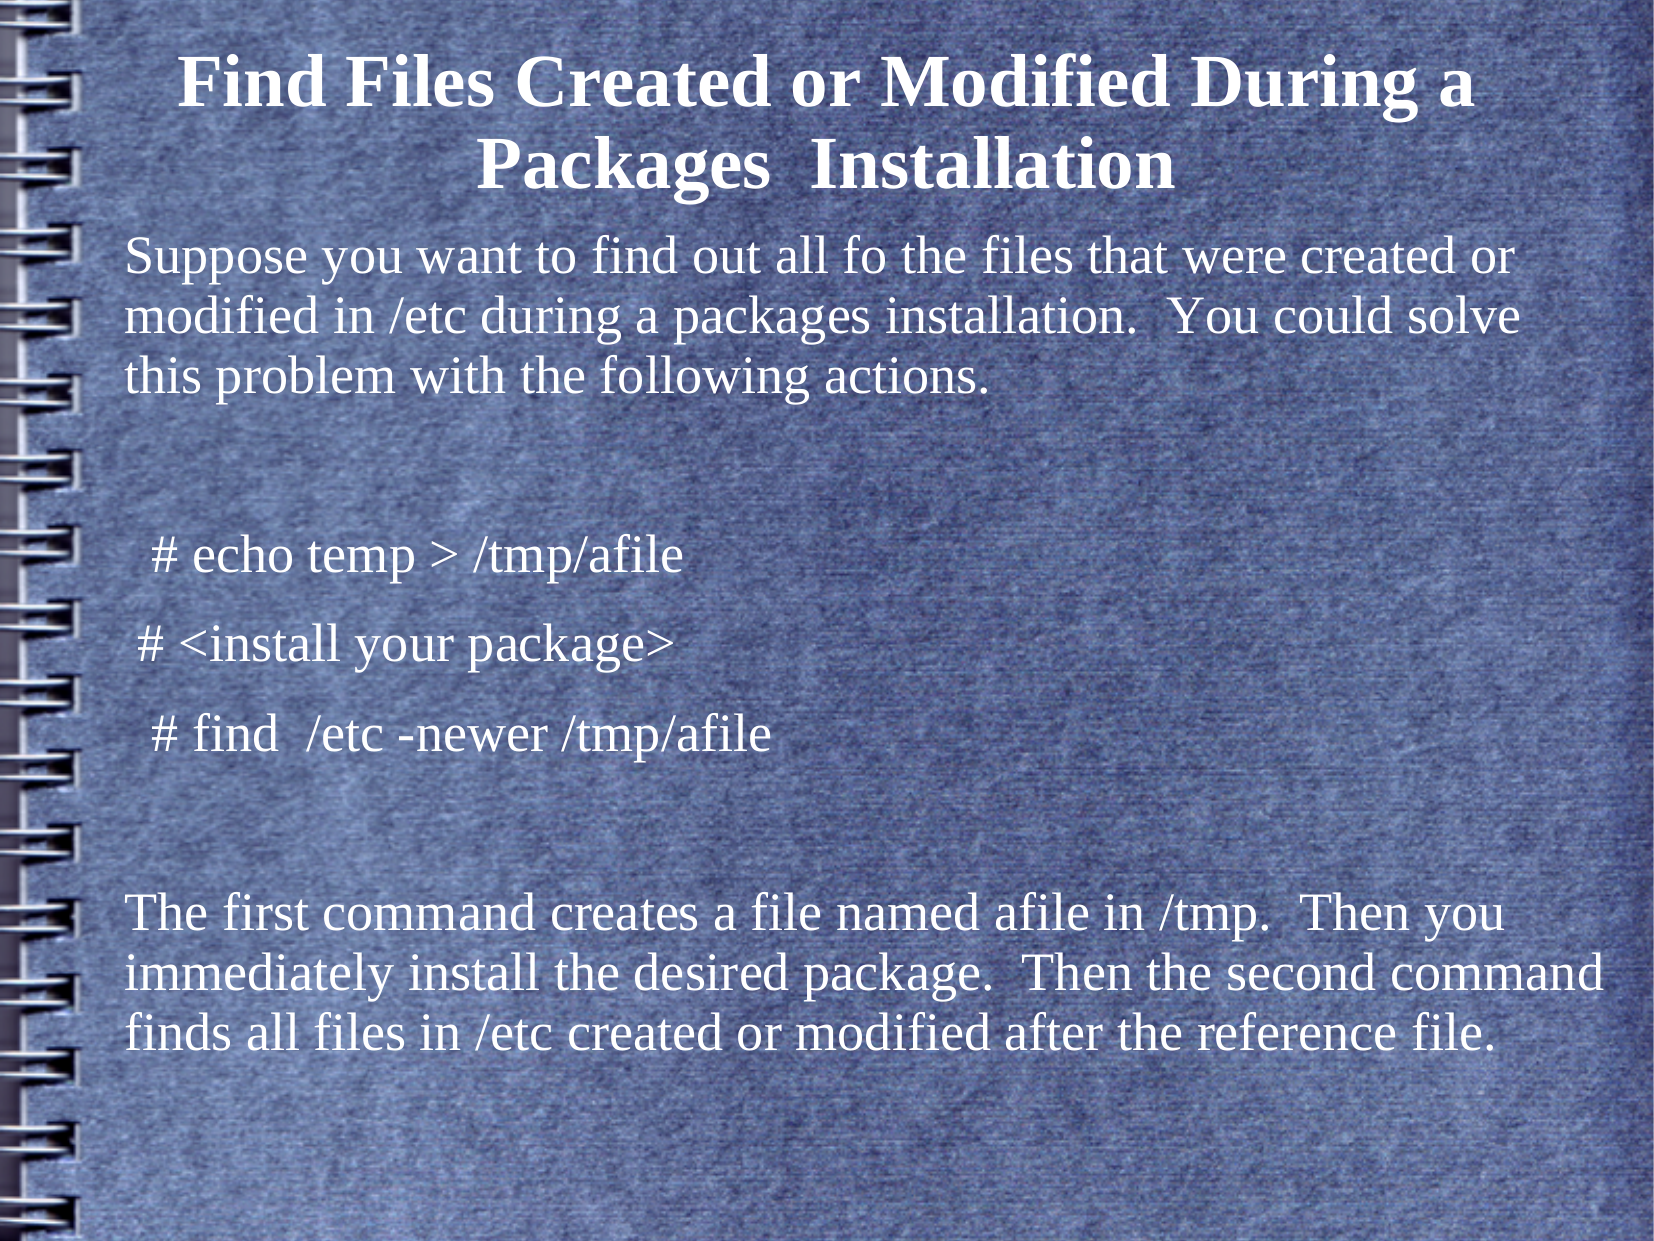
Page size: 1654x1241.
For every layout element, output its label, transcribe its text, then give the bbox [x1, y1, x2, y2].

title Find Files Created or Modified During a Packages Installation [82, 24, 1571, 220]
picture [0, 0, 1654, 1241]
list Suppose you want to find out all fo the files that were created or modified in /etc during a packages installation. You could solve this problem with the following actions. # echo temp > /tmp/afile # <install your package> # find /etc -newer /tmp/afile The first command creates a file named afile in /tmp. Then you immediately install the desired package. Then the second command finds all files in /etc created or modified after the reference file. [124, 225, 1613, 1201]
